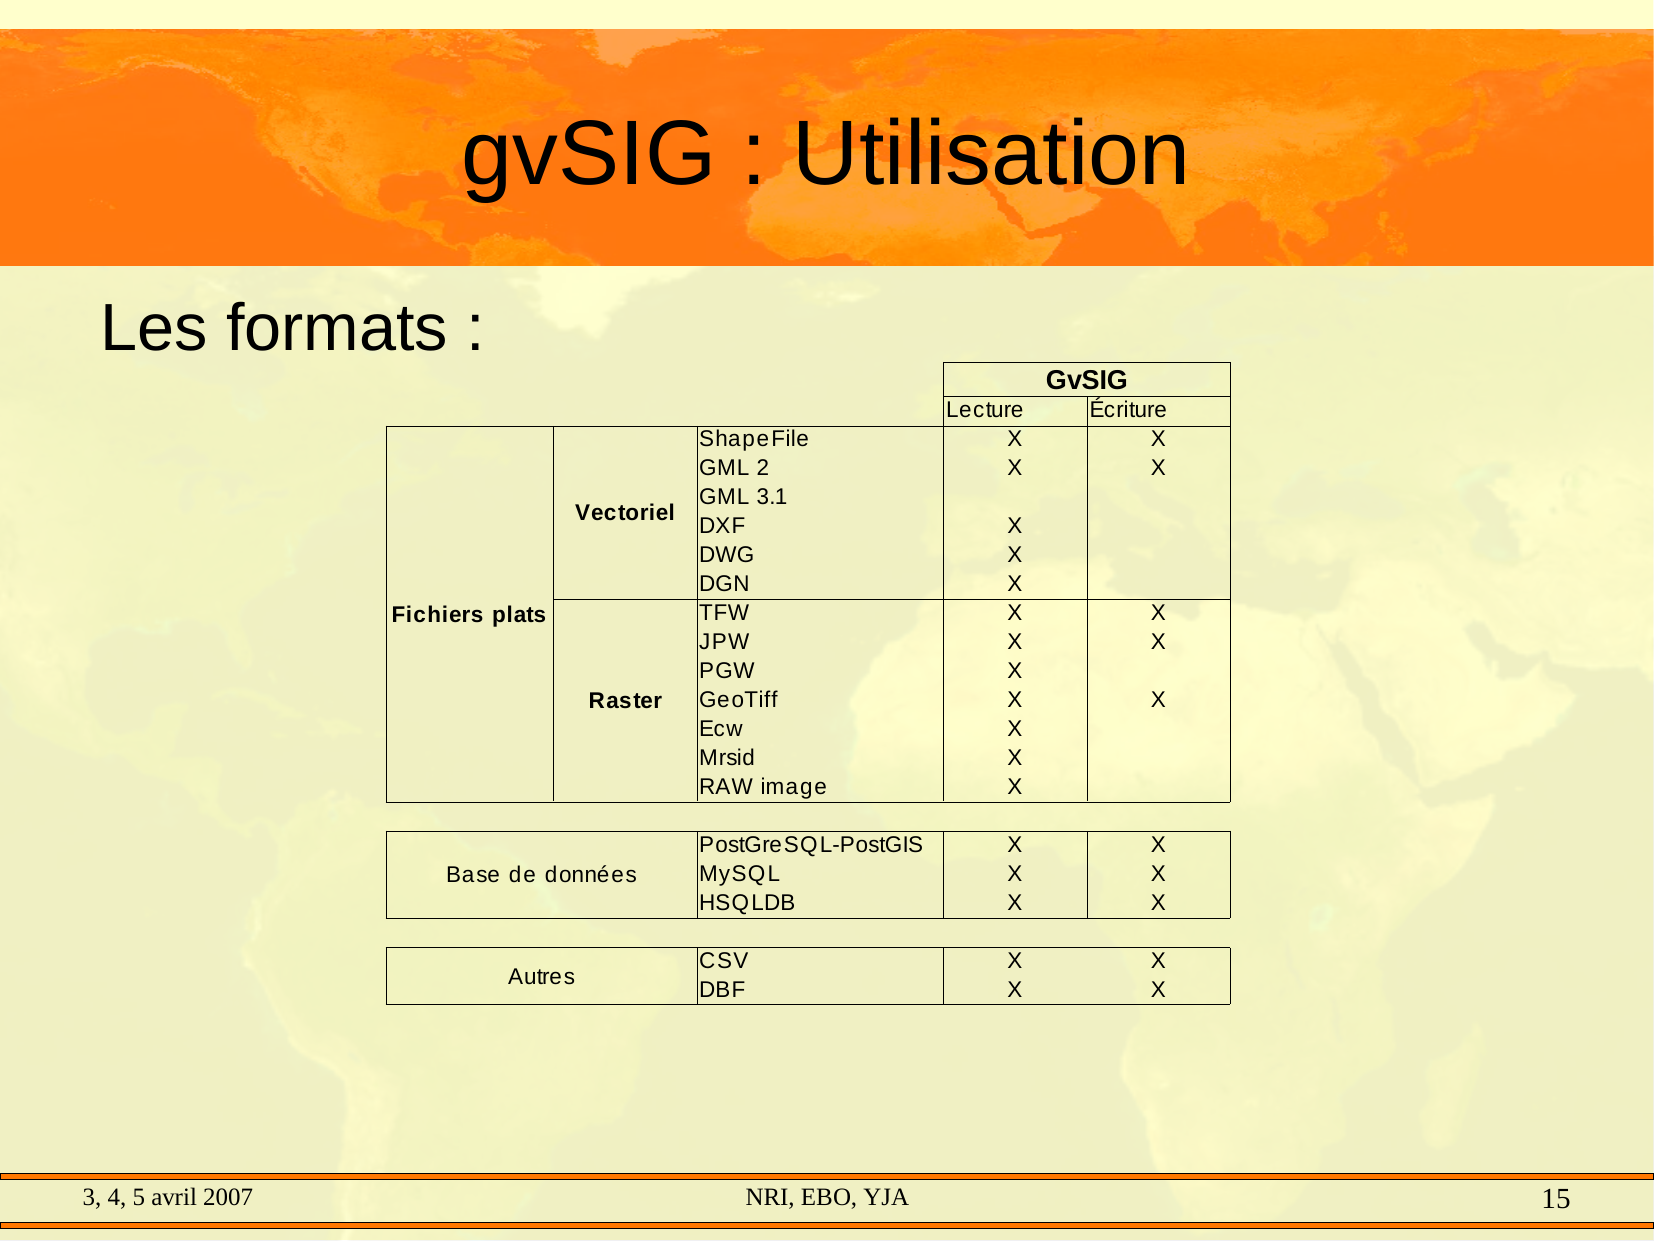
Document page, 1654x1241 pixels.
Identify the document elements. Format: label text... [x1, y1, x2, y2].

title gvSIG : Utilisation [82, 49, 1571, 257]
picture [0, 29, 1654, 266]
chart [383, 360, 1233, 1067]
list Les formats : [82, 290, 1571, 1109]
